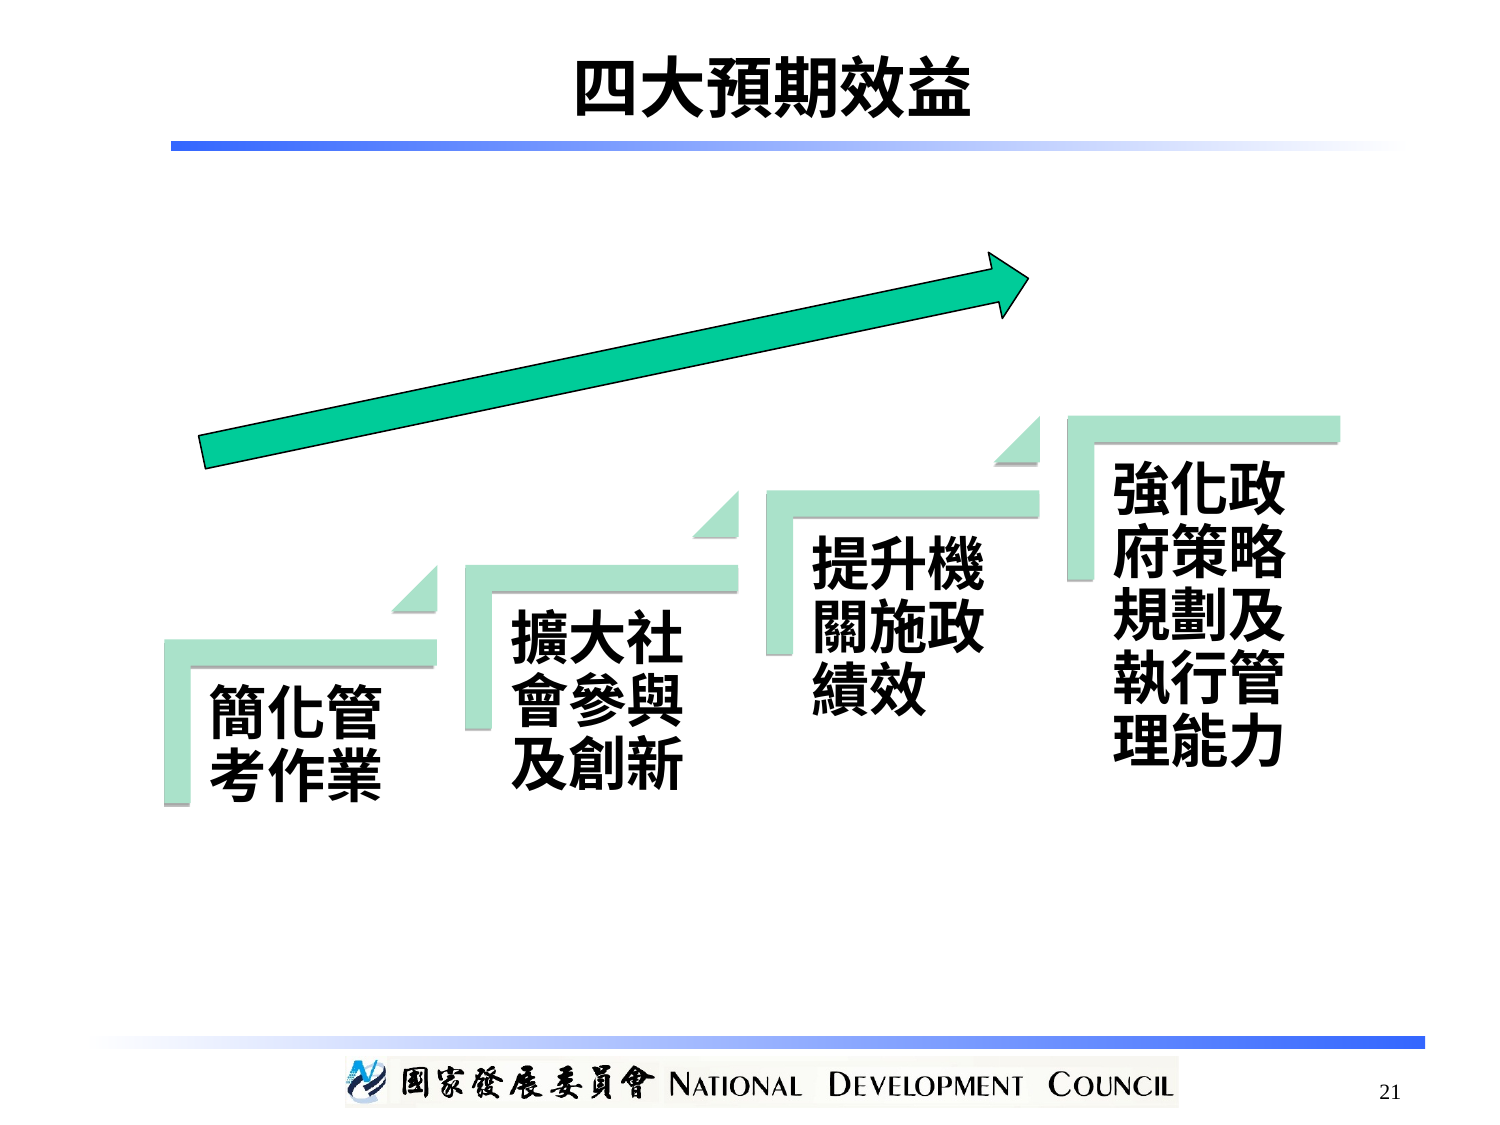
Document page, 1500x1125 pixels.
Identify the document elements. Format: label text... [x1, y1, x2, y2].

text_box 21 [1364, 1070, 1490, 1106]
text_box [766, 490, 1040, 655]
text_box [391, 564, 438, 612]
text_box [993, 415, 1040, 463]
text_box 20 [1259, 1036, 1263, 1048]
text_box [1067, 415, 1341, 580]
text_box [465, 564, 739, 729]
text_box 強化政府策略 規劃及執行管理能力 [1095, 442, 1342, 659]
text_box 擴大社會參與 及創新 [492, 591, 739, 808]
text_box [164, 639, 437, 804]
text_box 提升機關施政績效 [793, 517, 1040, 734]
text_box 簡化管考作業 [191, 666, 438, 883]
title 四大預期效益 [135, 31, 1411, 141]
text_box [692, 490, 739, 537]
